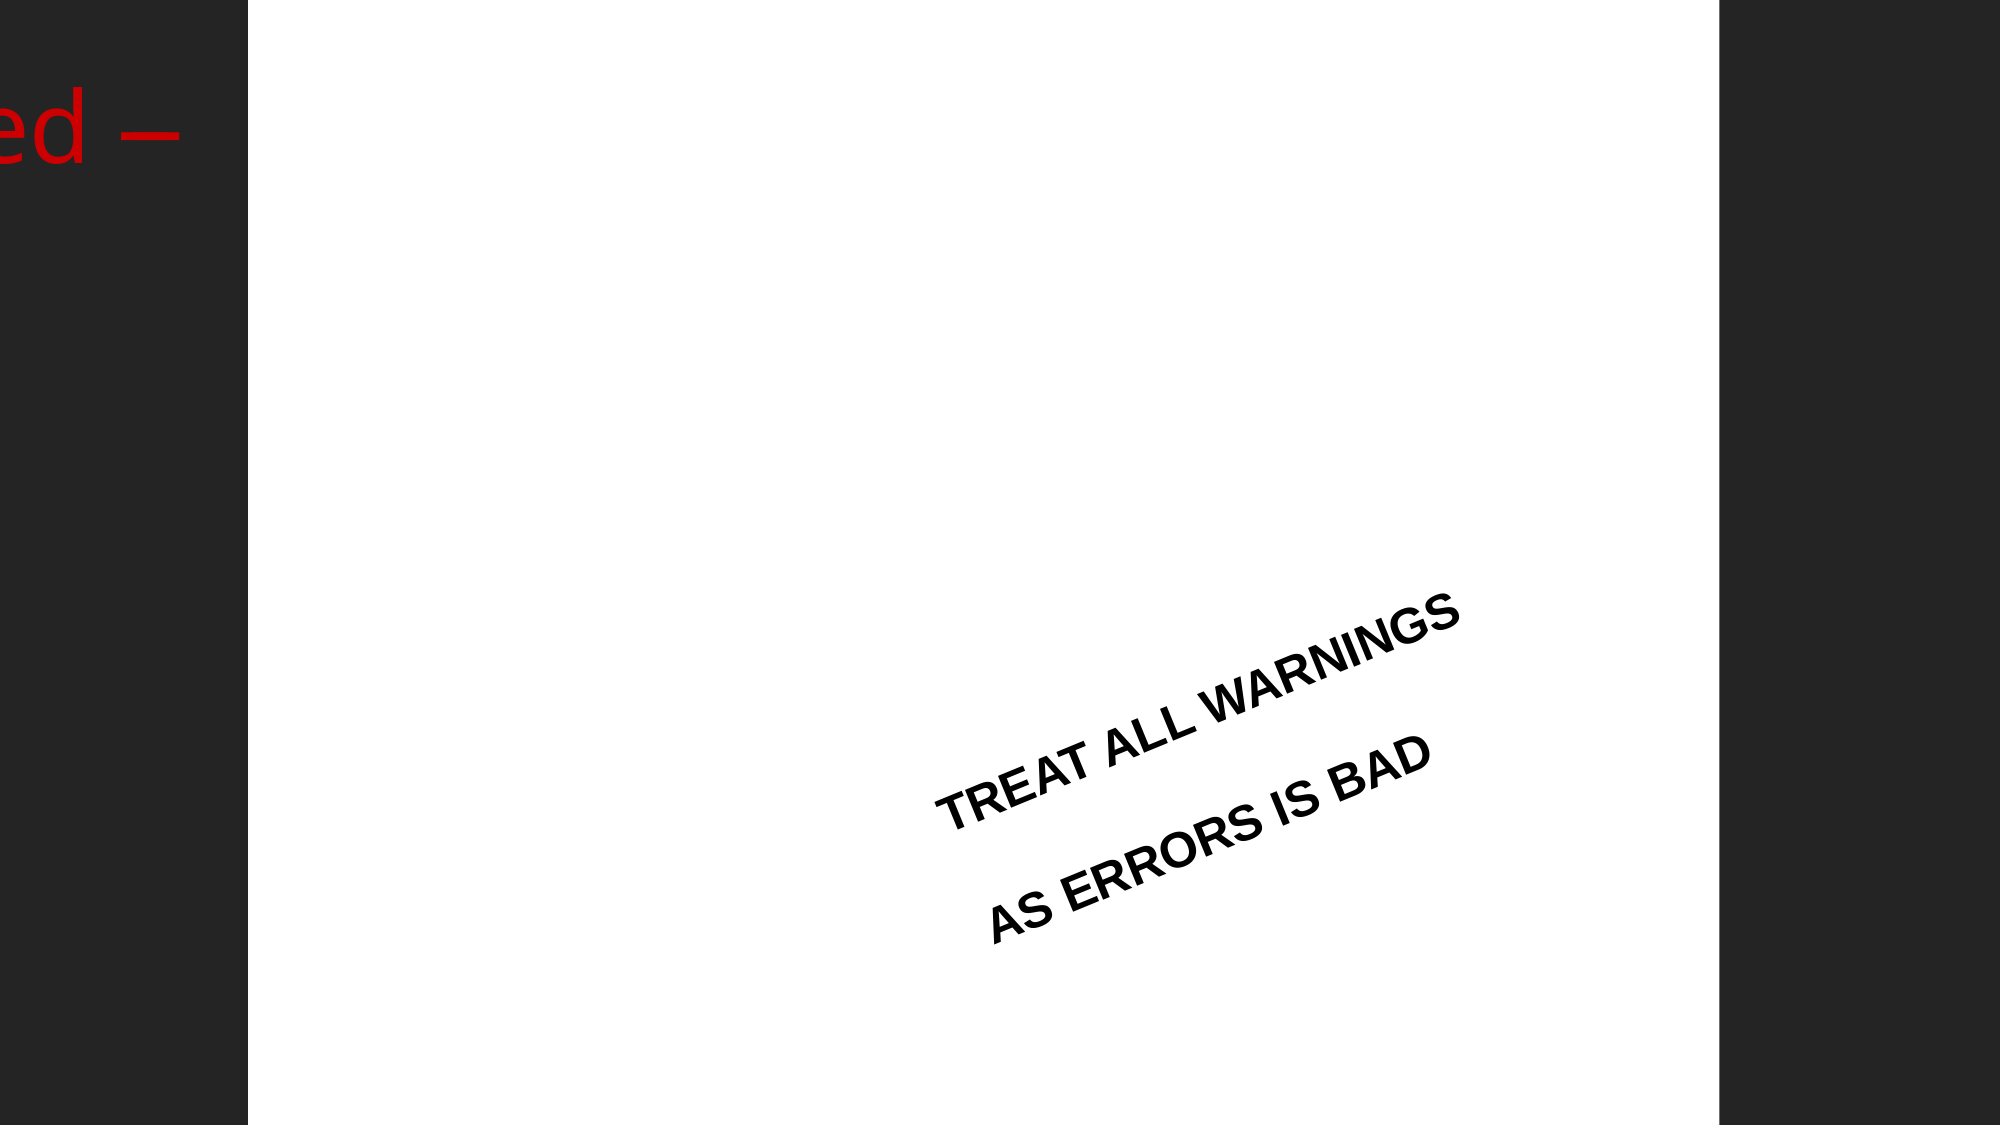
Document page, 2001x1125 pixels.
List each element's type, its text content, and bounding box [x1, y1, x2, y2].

text_box [0, 116, 15, 131]
text_box [1719, 0, 2000, 1125]
text_box --------------------- opinionated ---- [47, 55, 199, 1070]
text_box [0, 0, 248, 1125]
text_box TREAT ALL WARNINGS AS ERRORS IS BAD [888, 500, 1539, 953]
text_box [16, 118, 21, 131]
